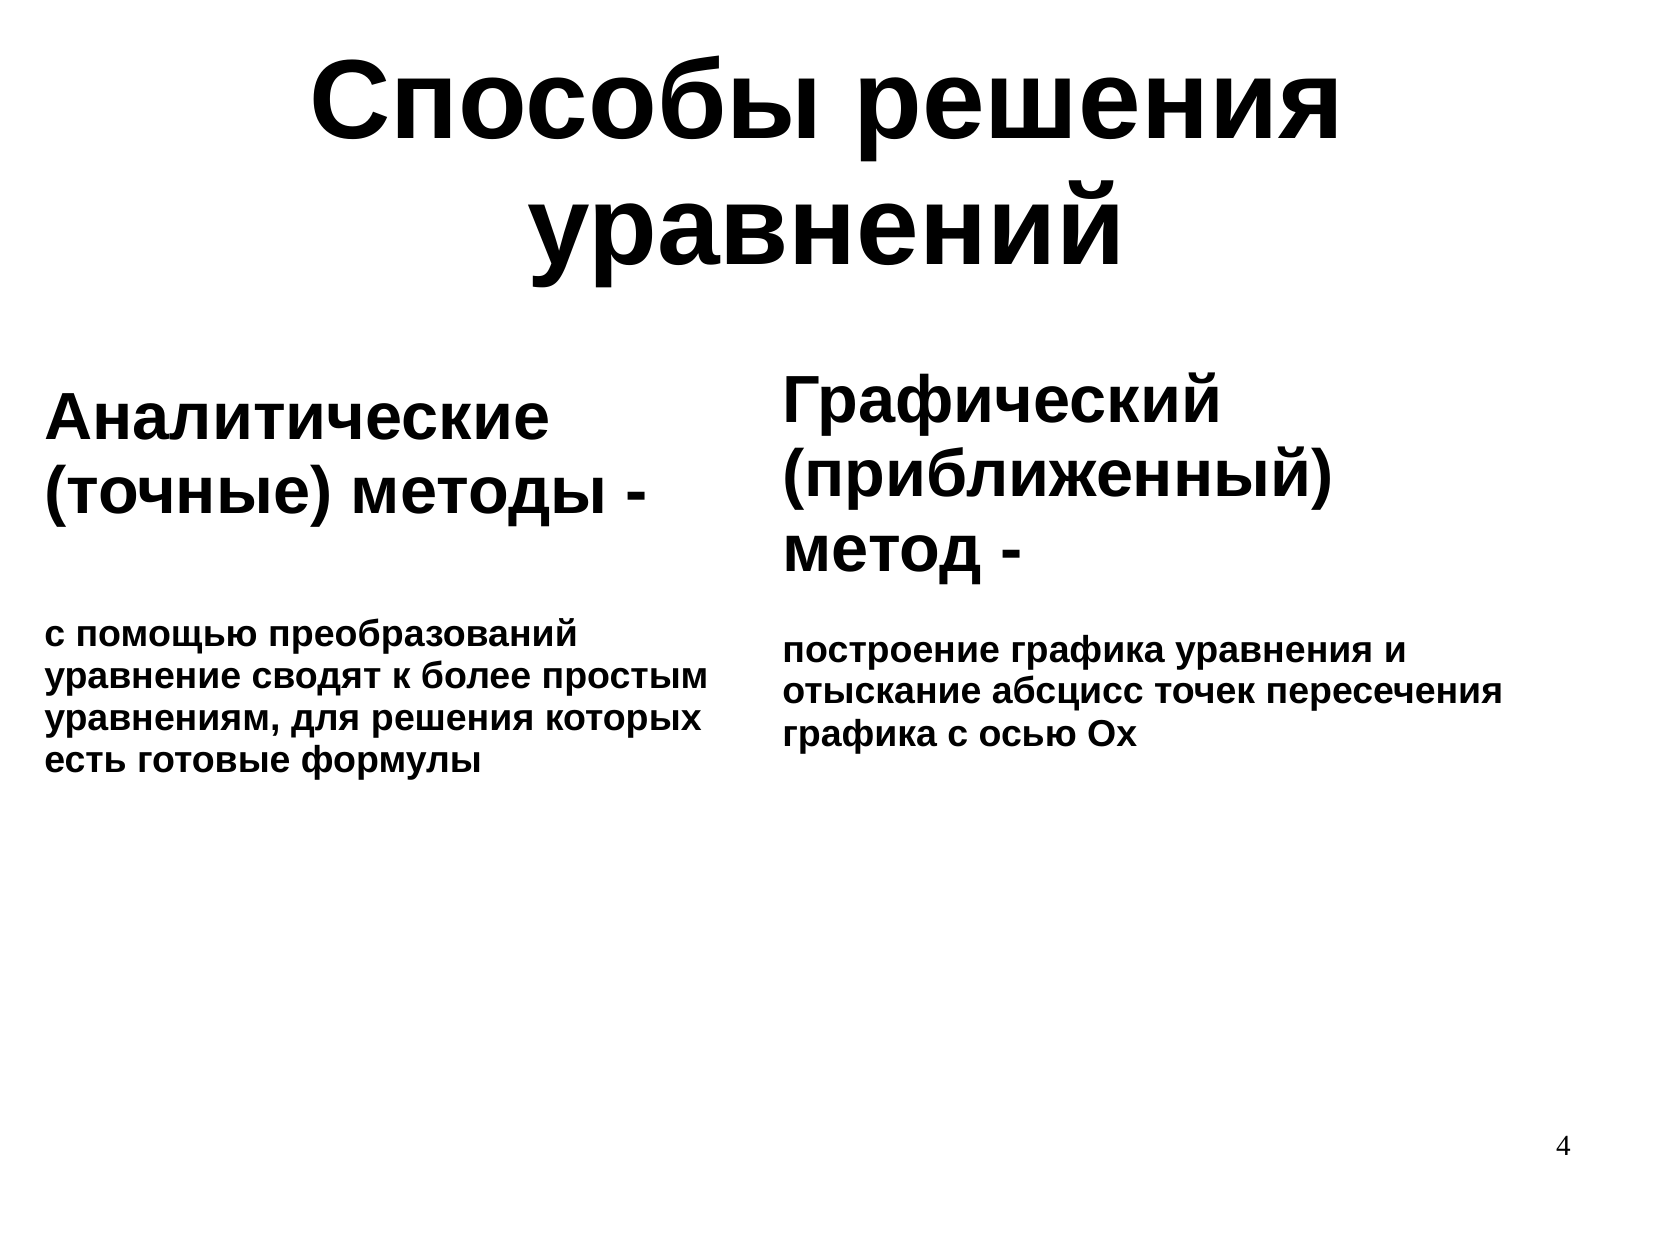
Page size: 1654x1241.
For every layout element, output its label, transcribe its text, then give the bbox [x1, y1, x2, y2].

text_box Графический (приближенный) метод - построение графика уравнения и отыскание абсцисс точек пересечения графика с осью Ох [767, 354, 1565, 768]
text_box Аналитические (точные) методы - с помощью преобразований уравнение сводят к более простым уравнениям, для решения которых есть готовые формулы [29, 371, 739, 788]
text_box Способы решения уравнений [29, 29, 1625, 296]
